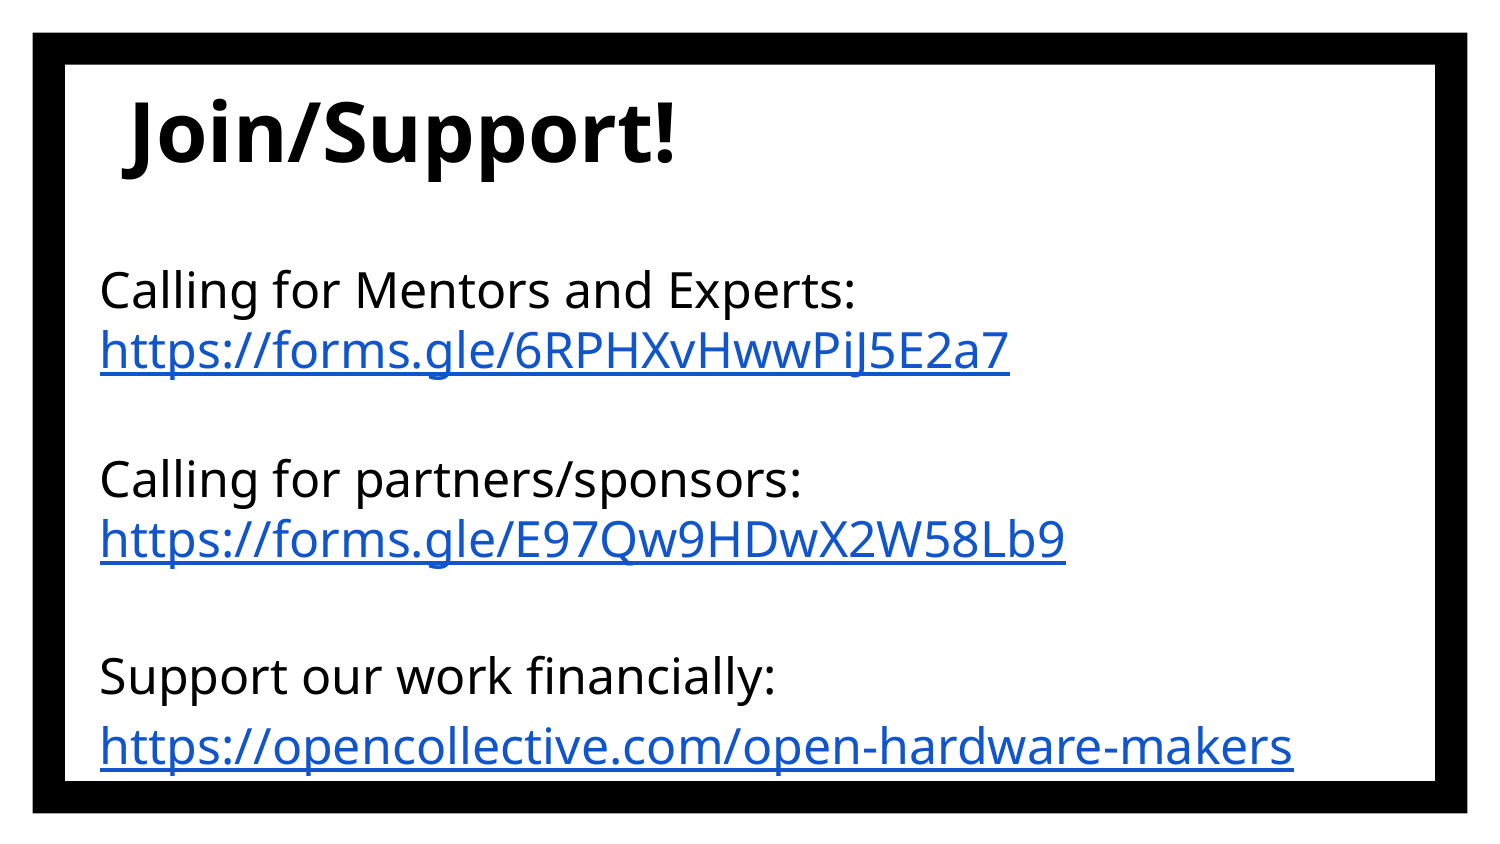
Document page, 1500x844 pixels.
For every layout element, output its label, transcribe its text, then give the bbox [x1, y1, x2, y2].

text_box Join/Support! [75, 64, 693, 196]
text_box Calling for Mentors and Experts: https://forms.gle/6RPHXvHwwPiJ5E2a7 Calling for partners/sponsors: https://forms.gle/E97Qw9HDwX2W58Lb9 Support our work financially: https://opencollective.com/open-hardware-makers [84, 243, 1385, 798]
